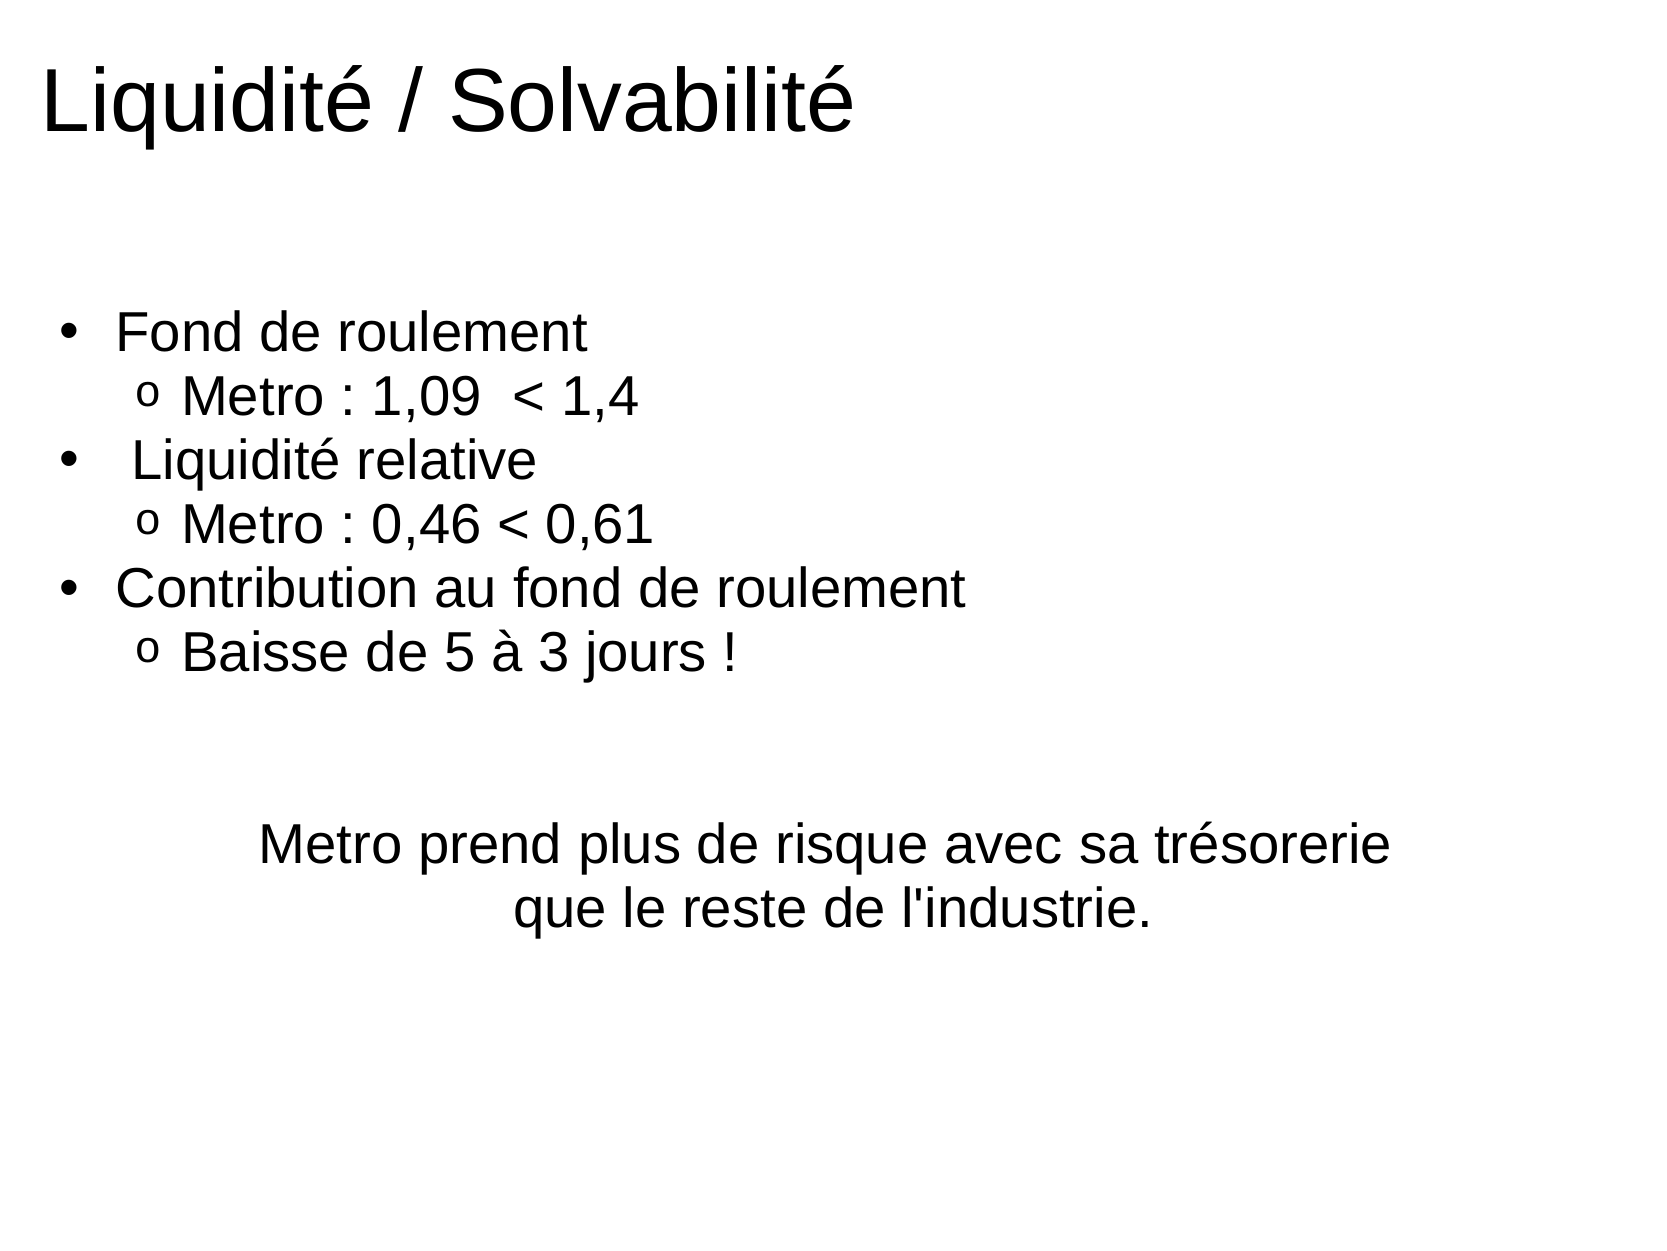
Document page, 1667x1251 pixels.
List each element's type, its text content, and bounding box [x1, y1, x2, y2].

title Liquidité / Solvabilité [40, 50, 1627, 201]
list Fond de roulement Metro : 1,09 < 1,4 Liquidité relative Metro : 0,46 < 0,61 Contribution au fond de roulement Baisse de 5 à 3 jours ! Metro prend plus de risque avec sa trésorerie que le reste de l'industrie. [40, 300, 1627, 1201]
